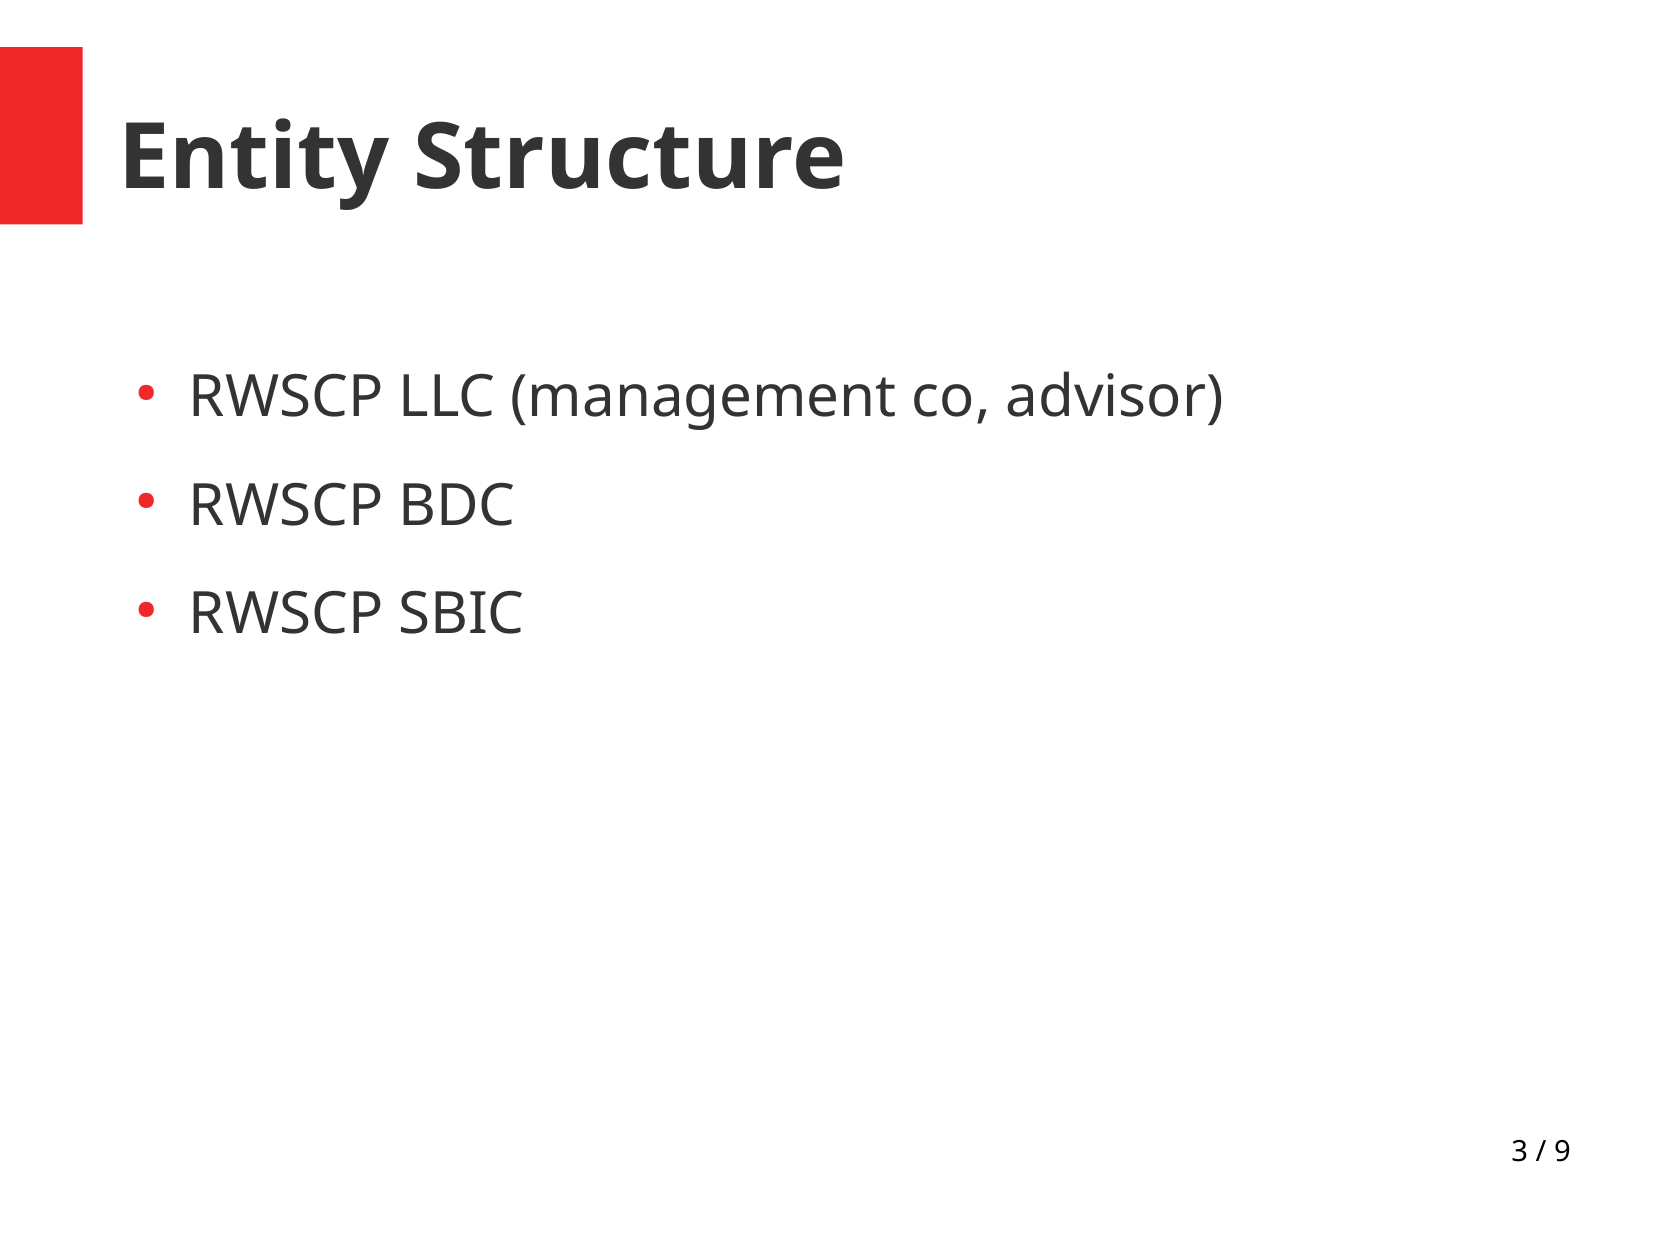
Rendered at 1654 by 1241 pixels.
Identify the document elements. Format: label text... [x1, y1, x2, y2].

list RWSCP LLC (management co, advisor) RWSCP BDC RWSCP SBIC [118, 354, 1536, 1074]
title Entity Structure [118, 49, 1571, 257]
